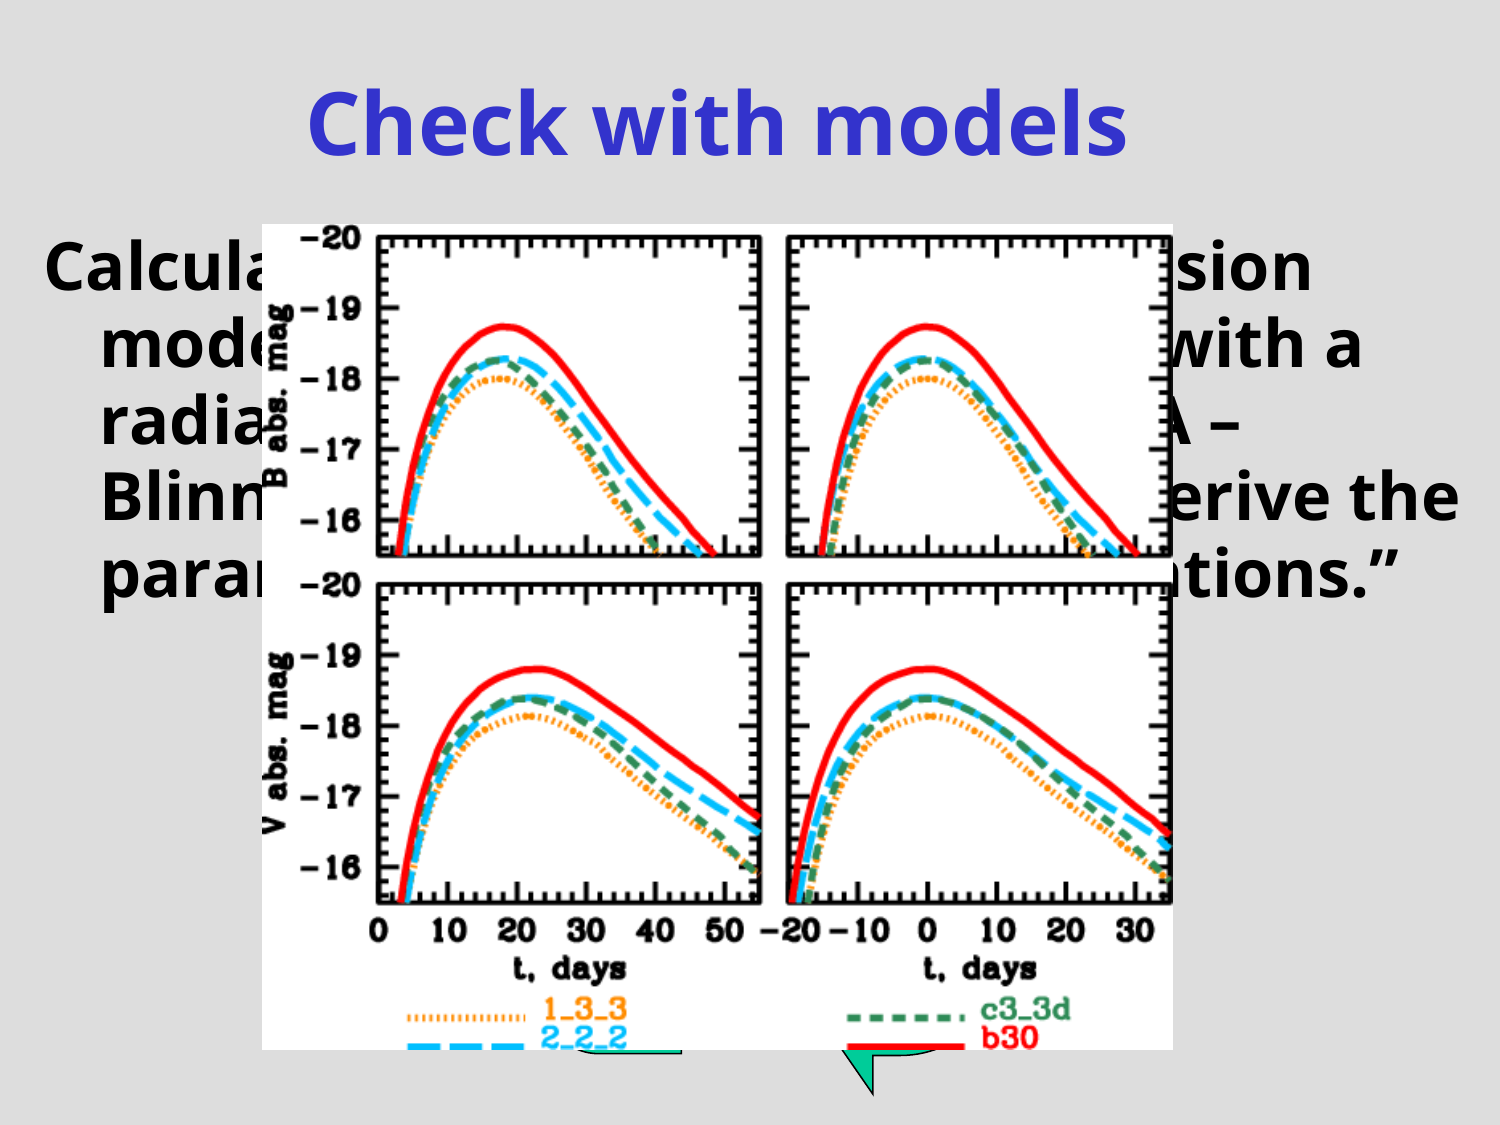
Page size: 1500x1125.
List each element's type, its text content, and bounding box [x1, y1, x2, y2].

text_box Calculate the emission from explosion models (Röpke et al. 2004-2006) with a radiation transport code (STELLA – Blinnikov et al. 1998) and then derive the parameters from these “observations.” [28, 219, 1500, 621]
text_box Röpke [673, 1051, 844, 1056]
picture [262, 224, 1173, 1051]
text_box Check with models [173, 67, 1262, 184]
